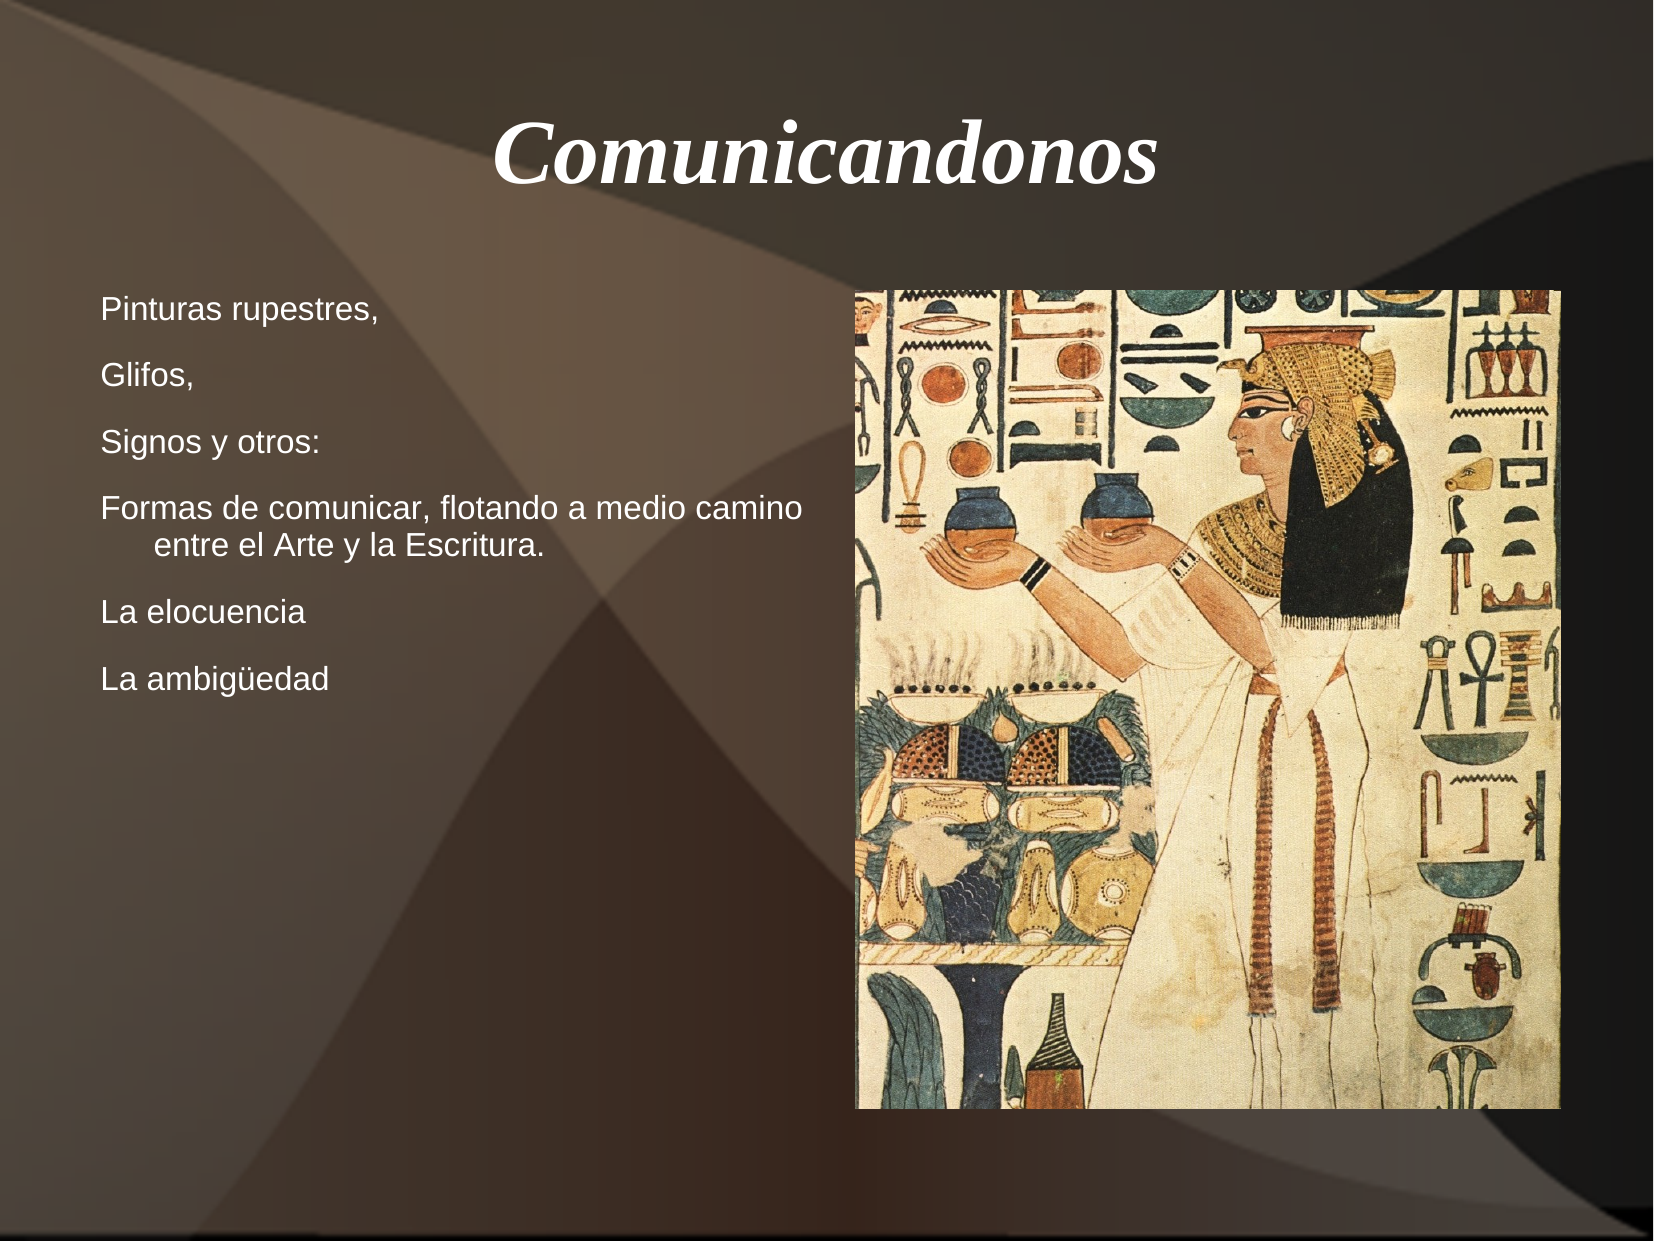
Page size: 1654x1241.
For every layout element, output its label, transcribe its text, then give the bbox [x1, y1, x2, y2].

title Comunicandonos [82, 49, 1571, 257]
list Pinturas rupestres, Glifos, Signos y otros: Formas de comunicar, flotando a medio camino entre el Arte y la Escritura. La elocuencia La ambigüedad [82, 290, 809, 1109]
picture [0, 0, 1654, 1241]
